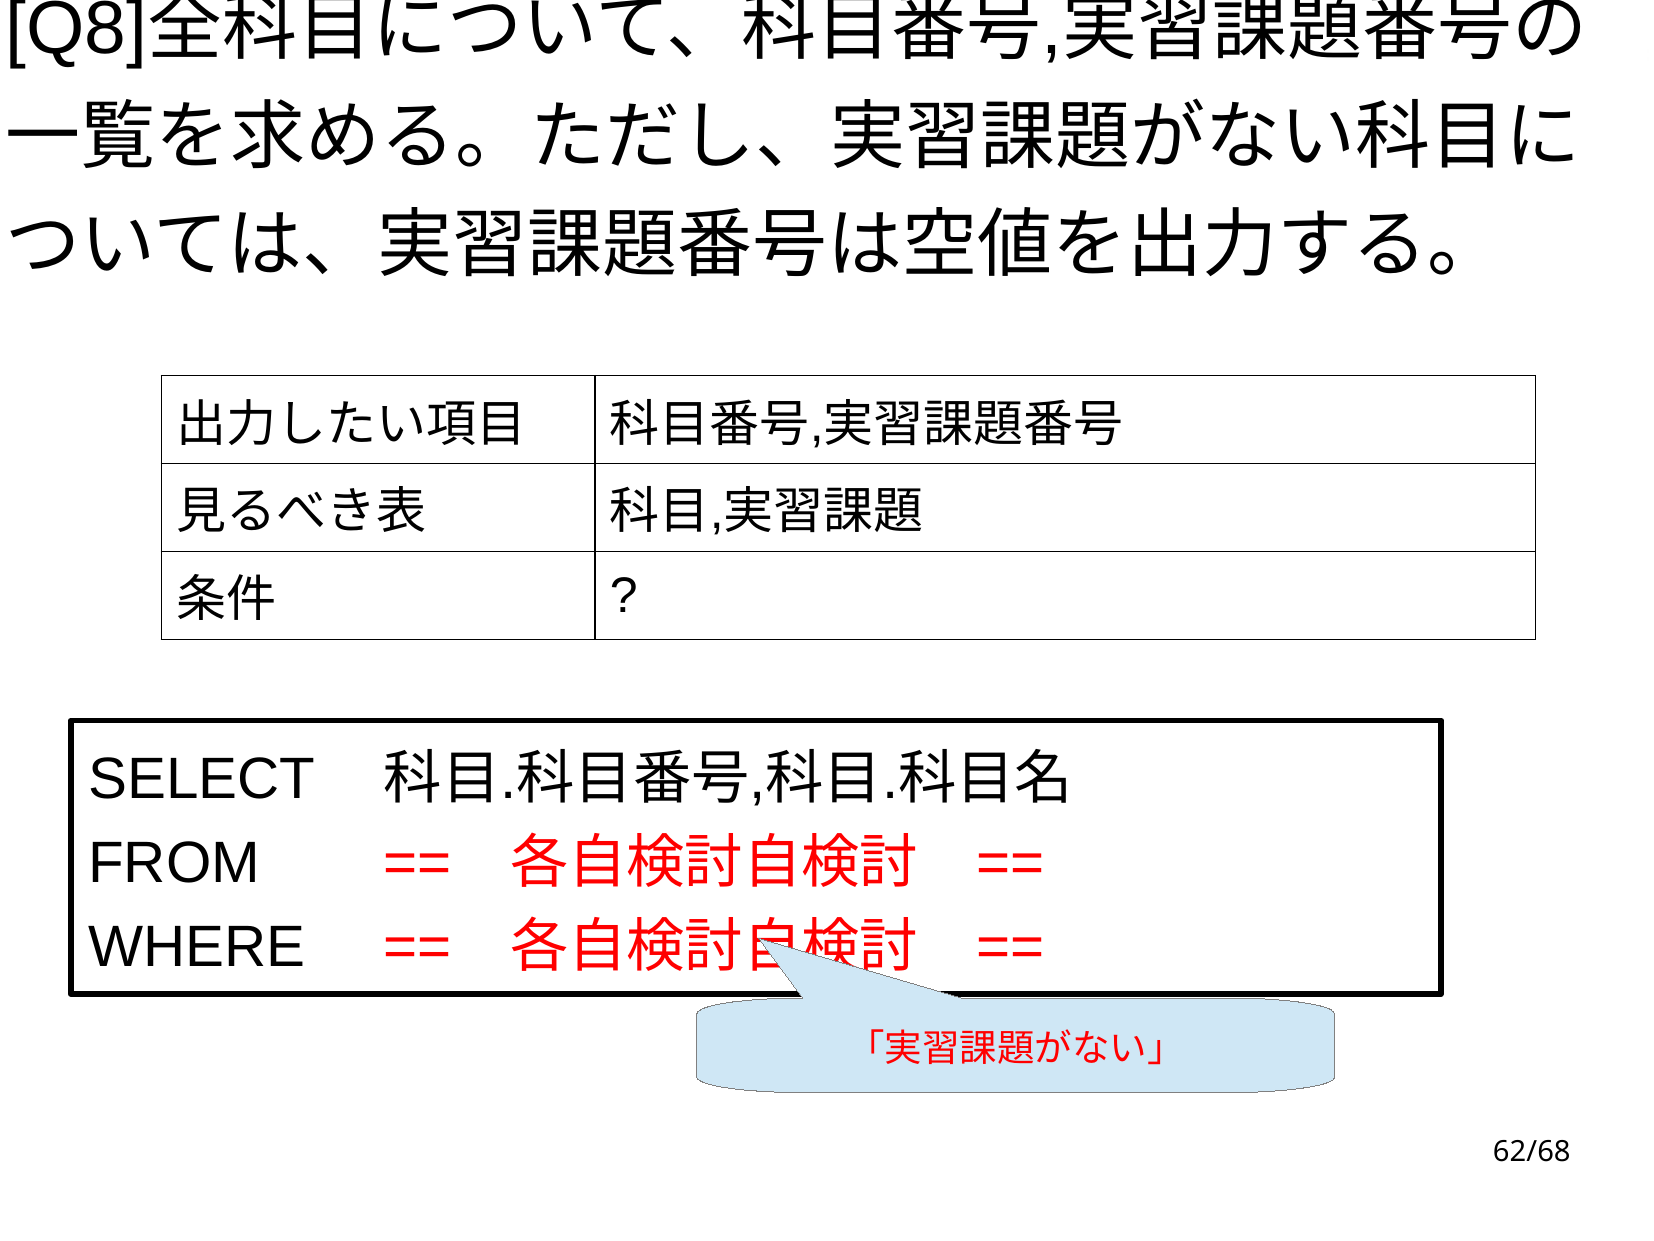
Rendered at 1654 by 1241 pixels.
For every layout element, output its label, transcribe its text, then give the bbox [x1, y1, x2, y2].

table_header 出力したい項目 [162, 376, 594, 463]
title [Q8]全科目について、科目番号,実習課題番号の一覧を求める。ただし、実習課題がない科目については、実習課題番号は空値を出力する。 [5, 12, 1648, 247]
table_cell 条件 [162, 552, 594, 639]
table_cell ? [596, 552, 1535, 639]
text_box 「実習課題がない」 [696, 938, 1335, 1093]
table_header 科目番号,実習課題番号 [596, 376, 1535, 463]
table_cell 見るべき表 [162, 464, 594, 551]
table_cell 科目,実習課題 [596, 464, 1535, 551]
text_box SELECT 科目.科目番号,科目.科目名 FROM == 各自検討自検討 == WHERE == 各自検討自検討 == [70, 720, 1441, 964]
